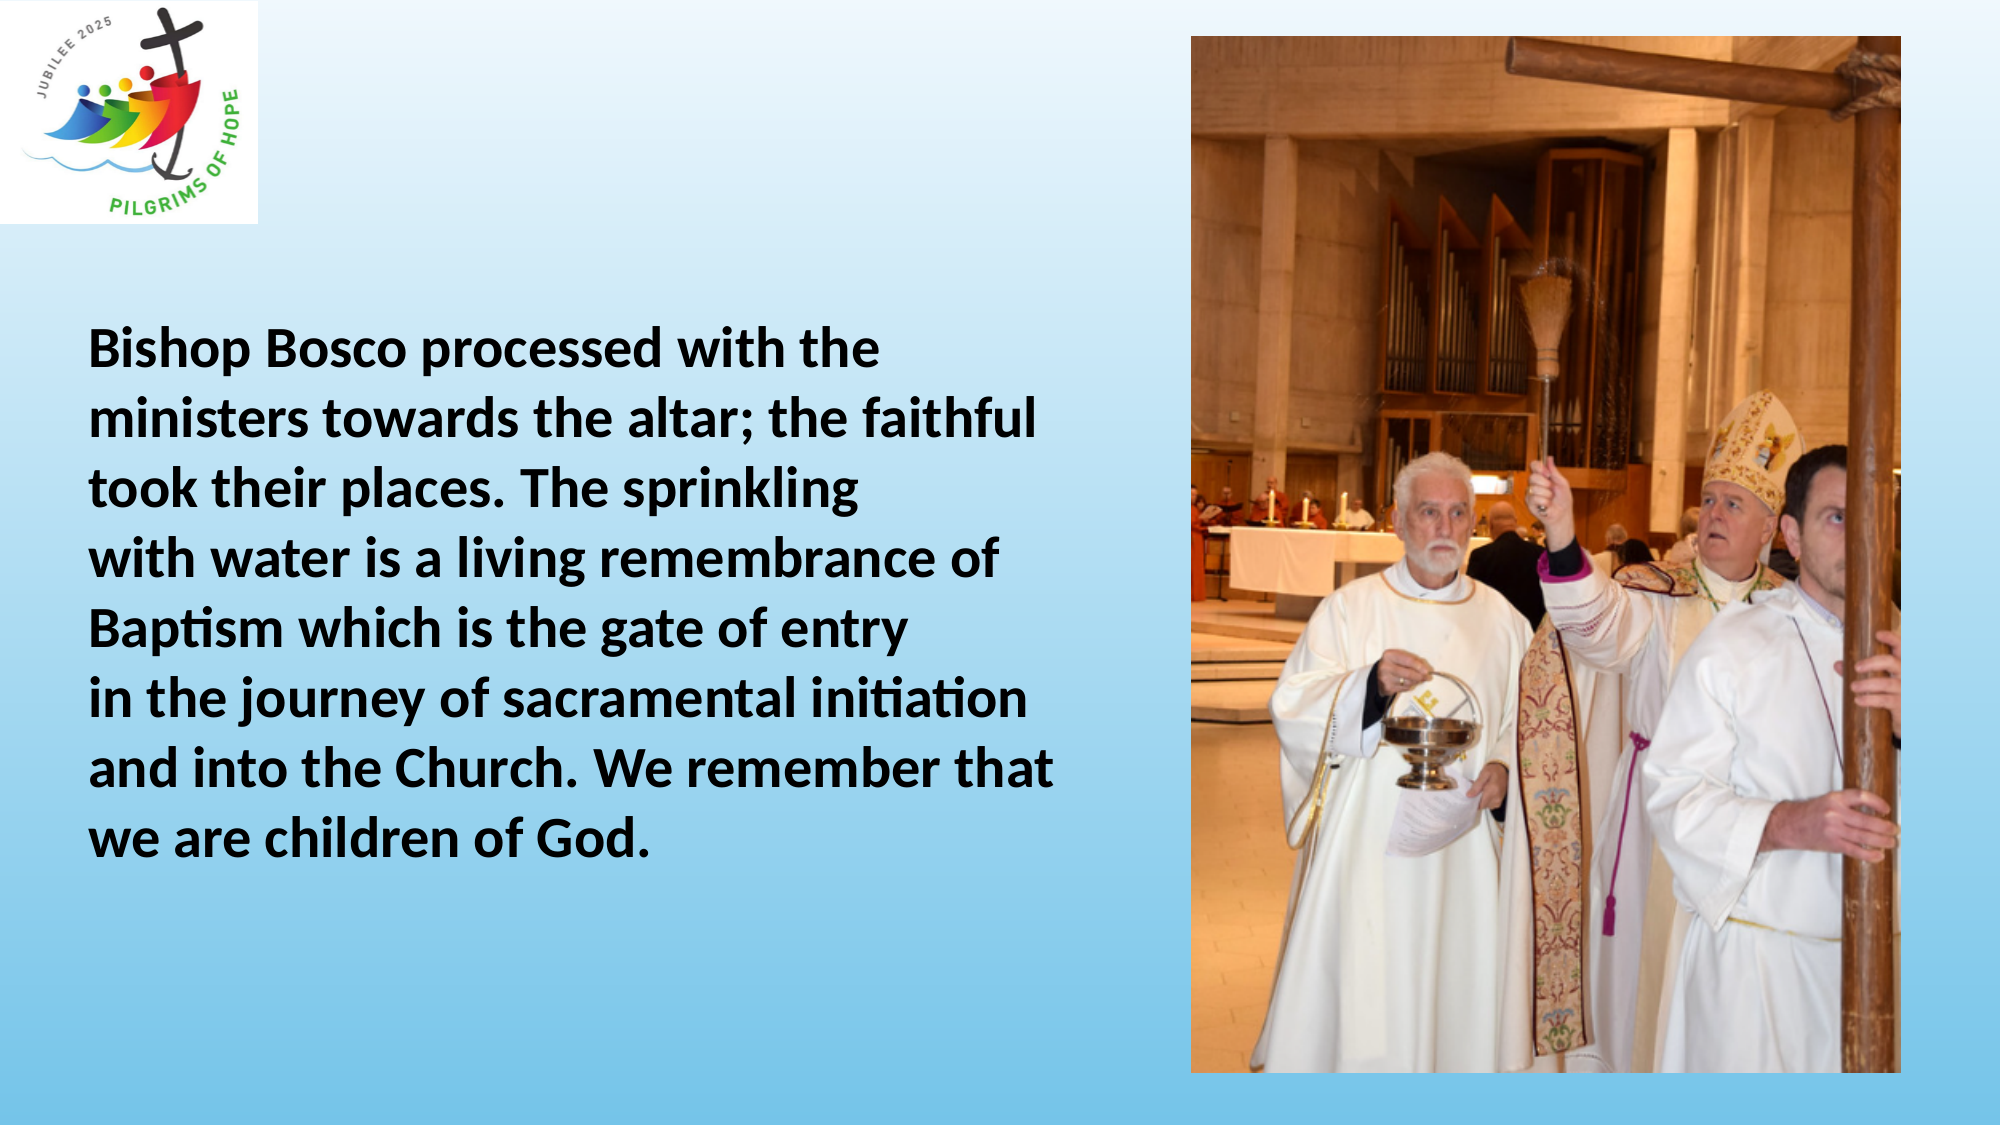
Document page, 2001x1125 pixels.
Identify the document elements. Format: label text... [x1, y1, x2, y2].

picture [1191, 36, 1901, 1073]
picture [0, 1, 258, 224]
text_box Bishop Bosco processed with the ministers towards the altar; the faithful took their places. The sprinkling with water is a living remembrance of Baptism which is the gate of entry in the journey of sacramental initiation and into the Church. We remember that we are children of God. [73, 301, 1083, 883]
